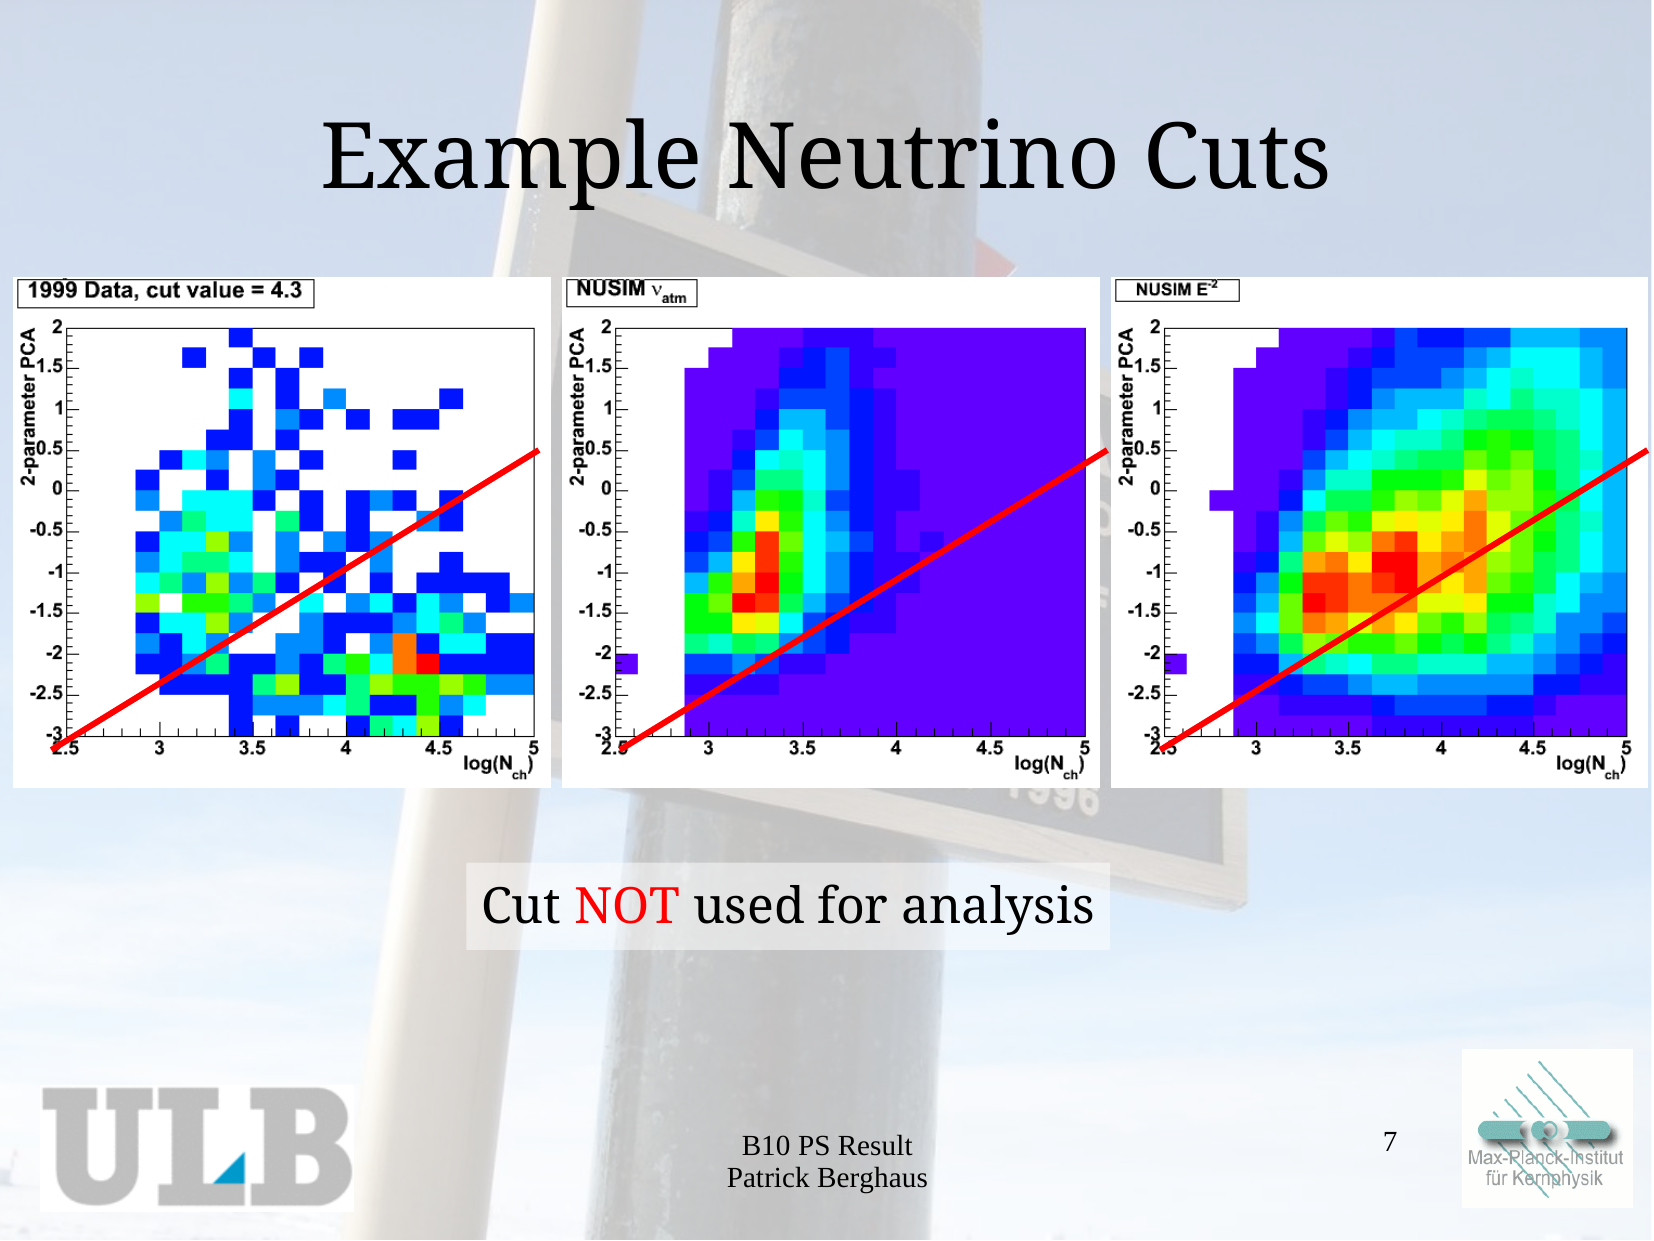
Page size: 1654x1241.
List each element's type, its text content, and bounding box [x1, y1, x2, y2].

text_box Cut NOT used for analysis [466, 862, 1088, 950]
picture [562, 277, 1100, 788]
picture [13, 277, 551, 788]
title Example Neutrino Cuts [82, 49, 1571, 257]
picture [1462, 1049, 1633, 1208]
picture [40, 1085, 354, 1212]
picture [1111, 277, 1648, 788]
